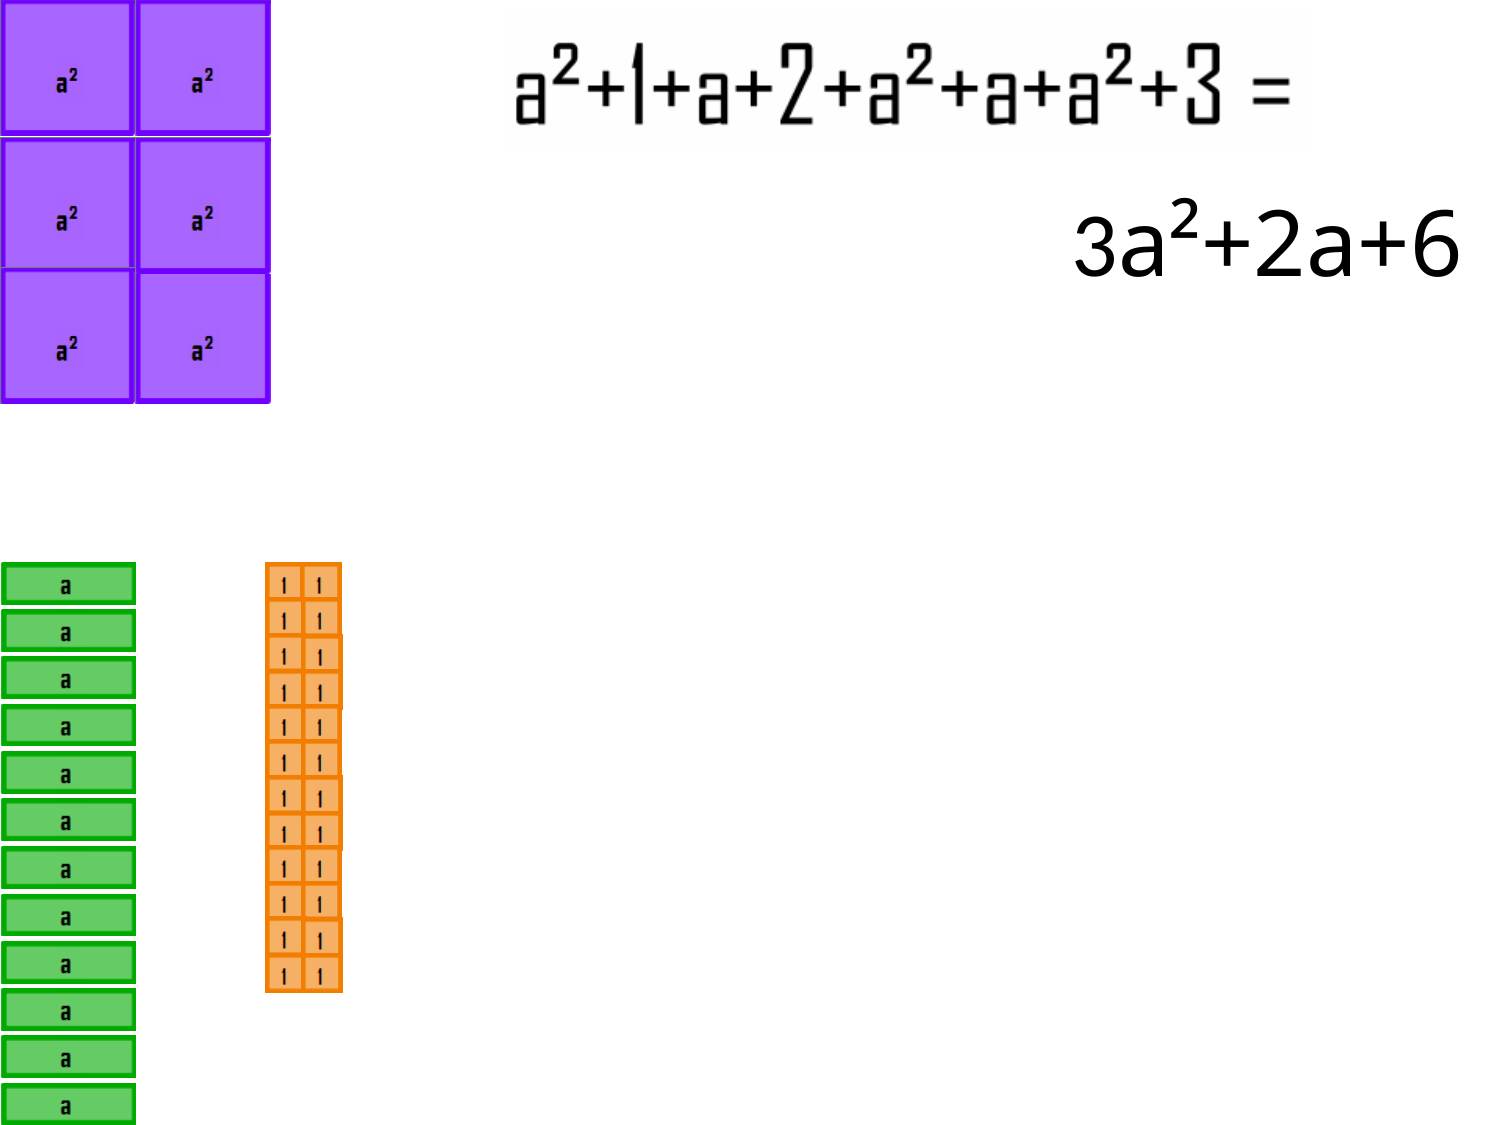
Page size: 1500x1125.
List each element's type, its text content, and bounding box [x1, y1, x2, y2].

picture [0, 656, 136, 699]
picture [0, 894, 136, 936]
picture [0, 0, 271, 136]
picture [0, 941, 136, 984]
picture [0, 137, 271, 404]
picture [0, 704, 136, 747]
picture [0, 1035, 136, 1078]
picture [0, 562, 136, 605]
picture [490, 0, 1312, 160]
picture [0, 988, 136, 1031]
picture [0, 751, 136, 794]
picture [265, 562, 343, 993]
text_box 3a²+2a+6 [1056, 177, 1478, 302]
picture [0, 798, 136, 841]
picture [0, 609, 136, 652]
picture [0, 846, 136, 889]
picture [0, 1083, 136, 1125]
